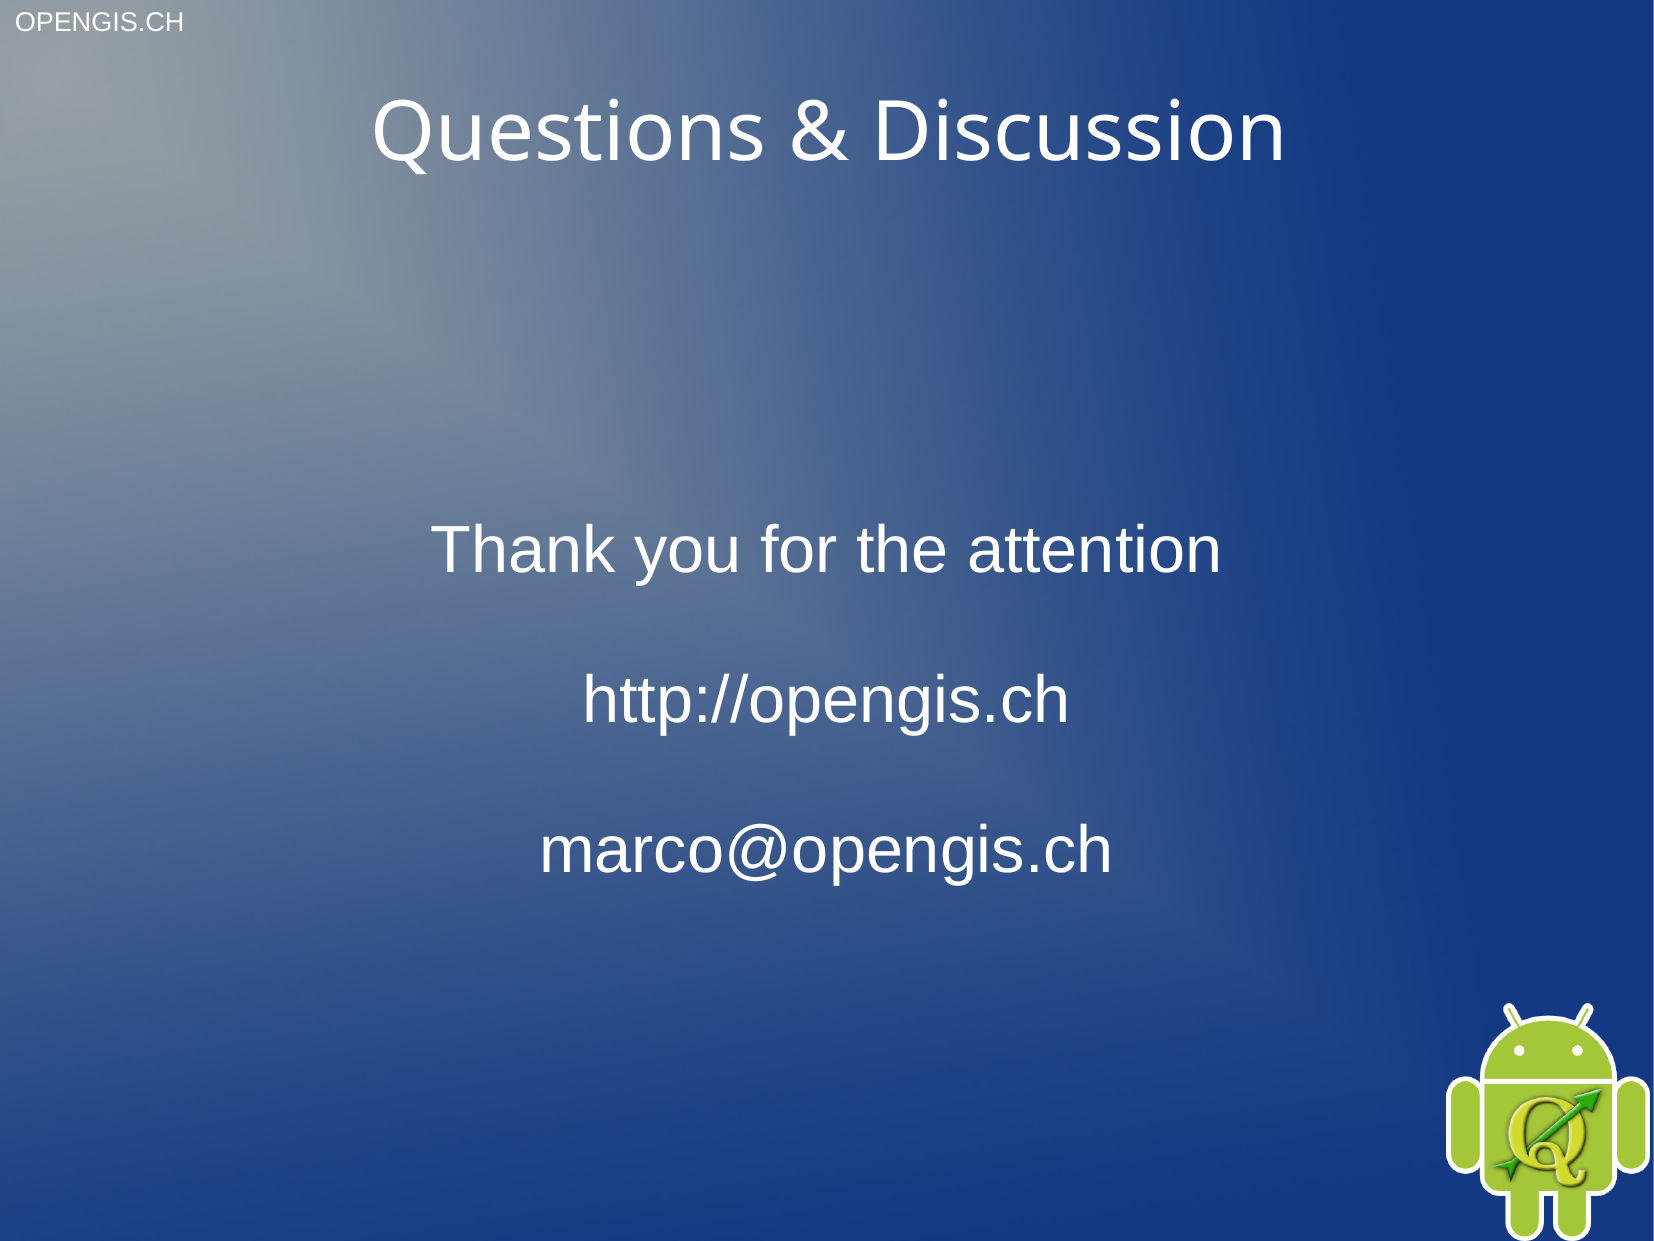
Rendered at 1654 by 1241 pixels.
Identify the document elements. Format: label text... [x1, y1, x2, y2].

subtitle Thank you for the attention http://opengis.ch marco@opengis.ch [82, 290, 1571, 1109]
picture [0, 0, 1654, 1241]
title Questions & Discussion [88, 49, 1571, 207]
